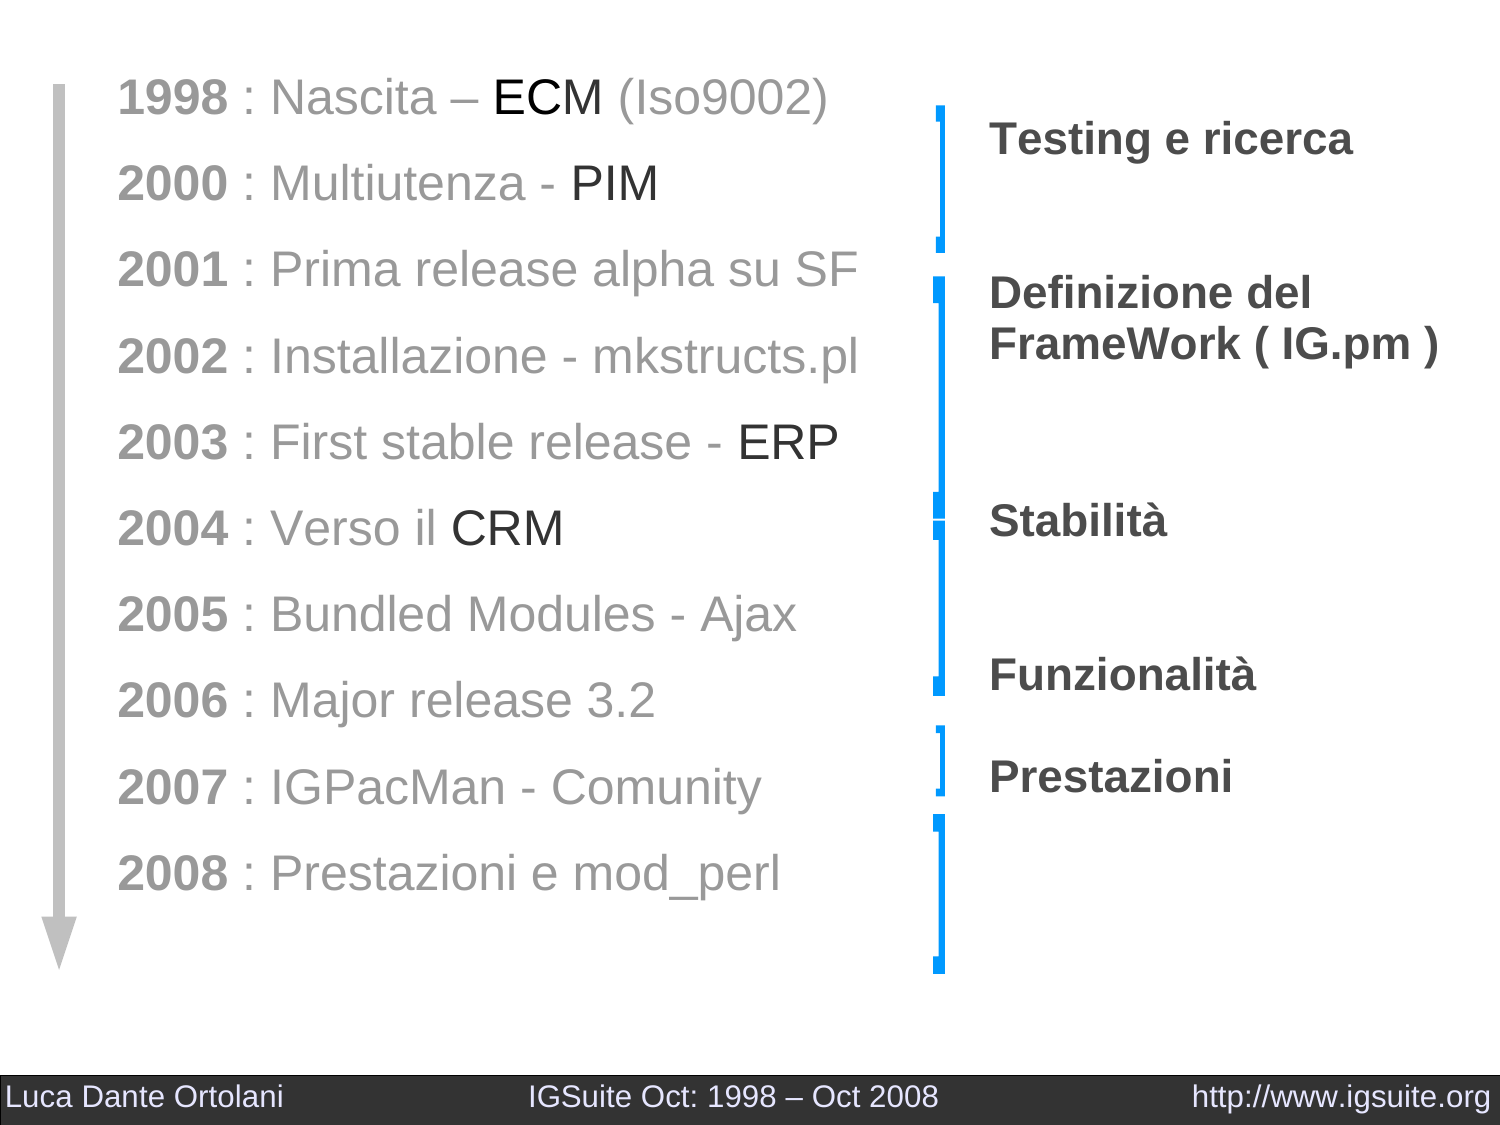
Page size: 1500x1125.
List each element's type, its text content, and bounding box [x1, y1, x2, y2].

text_box [935, 725, 945, 797]
text_box [933, 814, 945, 974]
text_box Luca Dante Ortolani IGSuite Oct: 1998 – Oct 2008 http://www.igsuite.org [0, 1075, 1500, 1125]
text_box Testing e ricerca Definizione del FrameWork ( IG.pm ) Stabilità Funzionalità Prestazioni [974, 105, 1455, 917]
text_box [933, 520, 945, 696]
text_box 1998 : Nascita – ECM (Iso9002) 2000 : Multiutenza - PIM 2001 : Prima release alpha su SF 2002 : Installazione - mkstructs.pl 2003 : First stable release - ERP 2004 : Verso il CRM 2005 : Bundled Modules - Ajax 2006 : Major release 3.2 2007 : IGPacMan - Comunity 2008 : Prestazioni e mod_perl [88, 75, 894, 1004]
text_box [935, 105, 945, 253]
text_box [933, 276, 945, 519]
